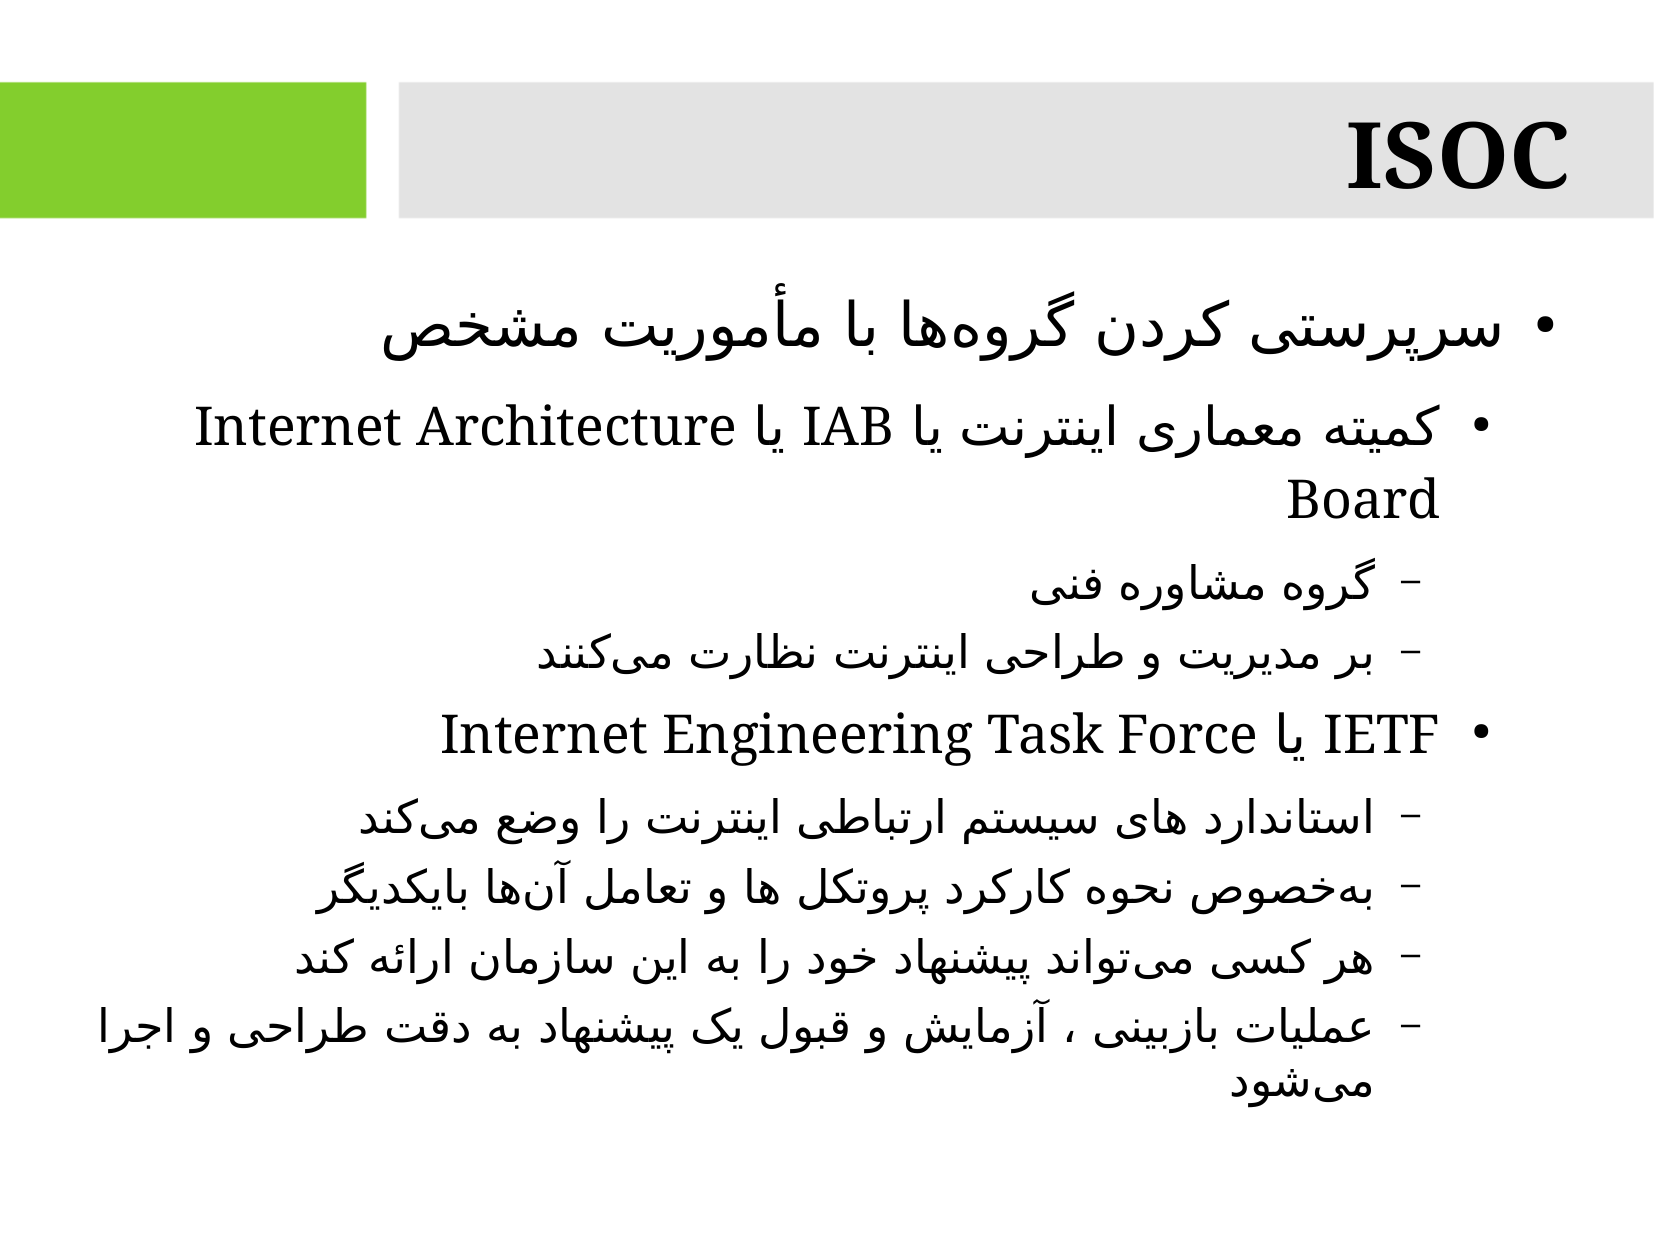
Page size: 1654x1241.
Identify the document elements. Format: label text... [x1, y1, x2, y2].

list سرپرستی کردن گروه‌ها با مأموریت مشخص کمیته معماری اینترنت یا IAB یا Internet Architecture Board گروه مشاوره فنی بر مدیریت و طراحی اینترنت نظارت می‌کنند IETF یا Internet Engineering Task Force استاندارد های سیستم ارتباطی اینترنت را وضع می‌کند به‌خصوص نحوه کارکرد پروتکل ها و تعامل آن‌ها بایکدیگر هر کسی می‌تواند پیشنهاد خود را به این سازمان ارائه کند عملیات بازبینی ، آزمایش و قبول یک پیشنهاد به دقت طراحی و اجرا می‌شود [82, 290, 1571, 1109]
title ISOC [82, 49, 1571, 257]
picture [0, 0, 1654, 1241]
